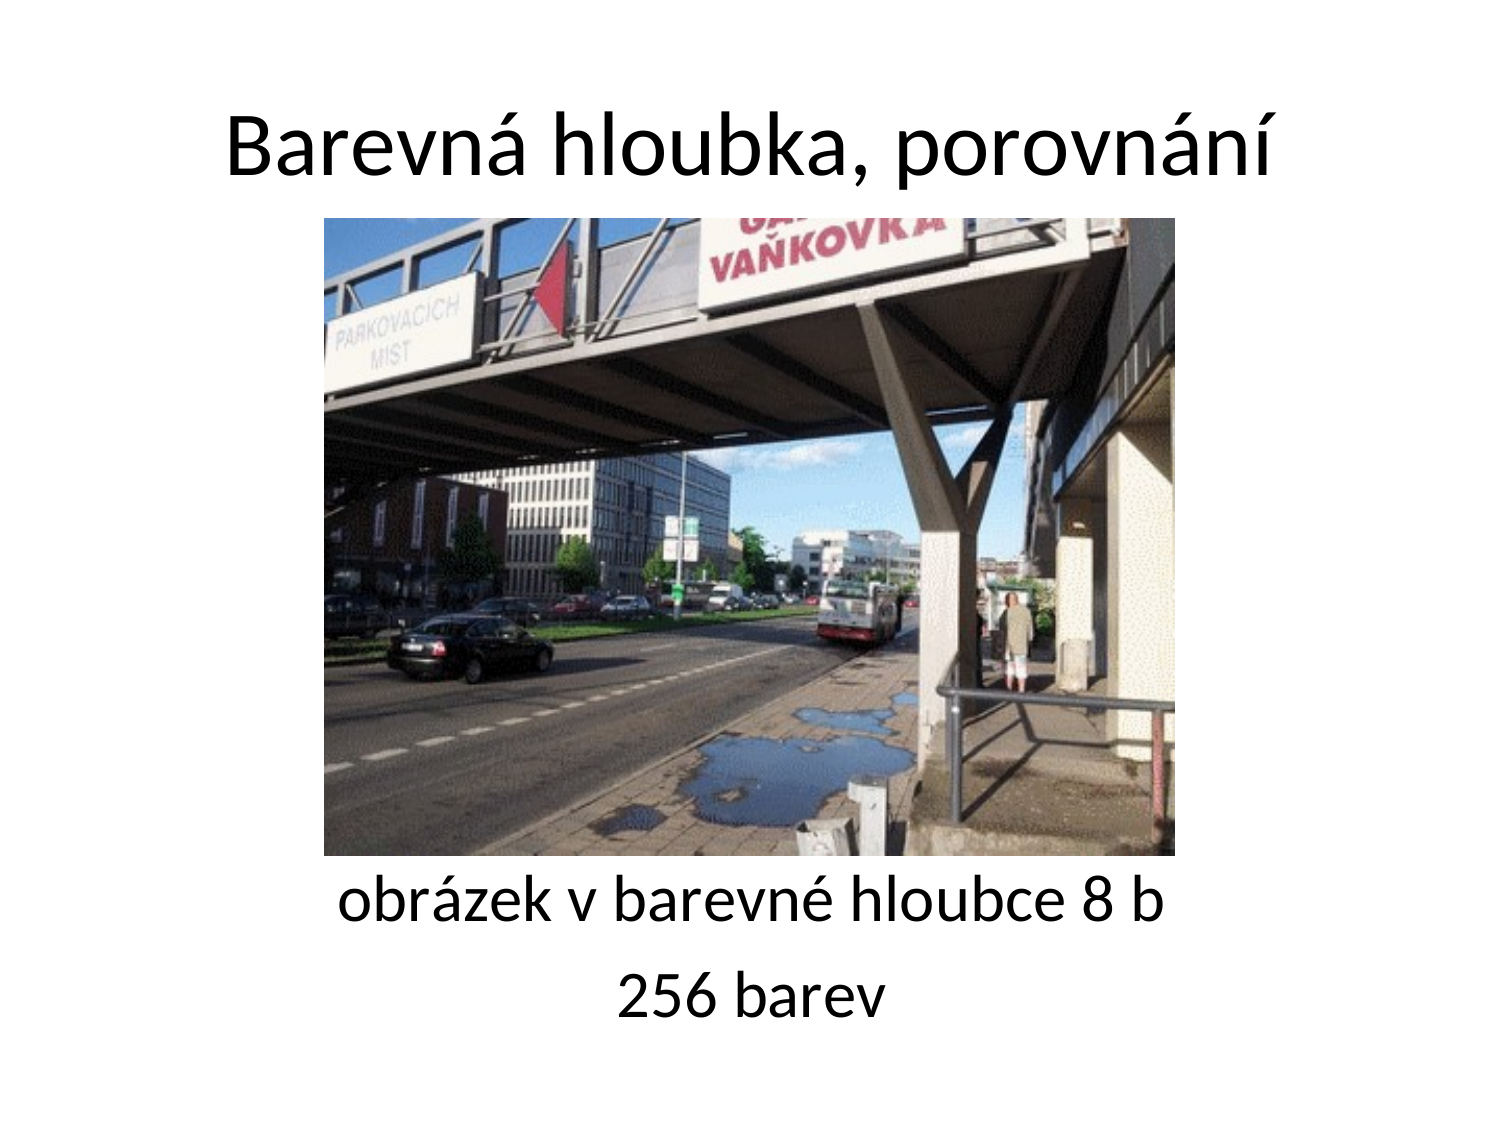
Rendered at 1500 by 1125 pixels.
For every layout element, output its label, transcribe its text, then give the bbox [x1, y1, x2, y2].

list obrázek v barevné hloubce 8 b 256 barev [76, 267, 1427, 1039]
picture [324, 218, 1175, 857]
title Barevná hloubka, porovnání [75, 45, 1426, 233]
